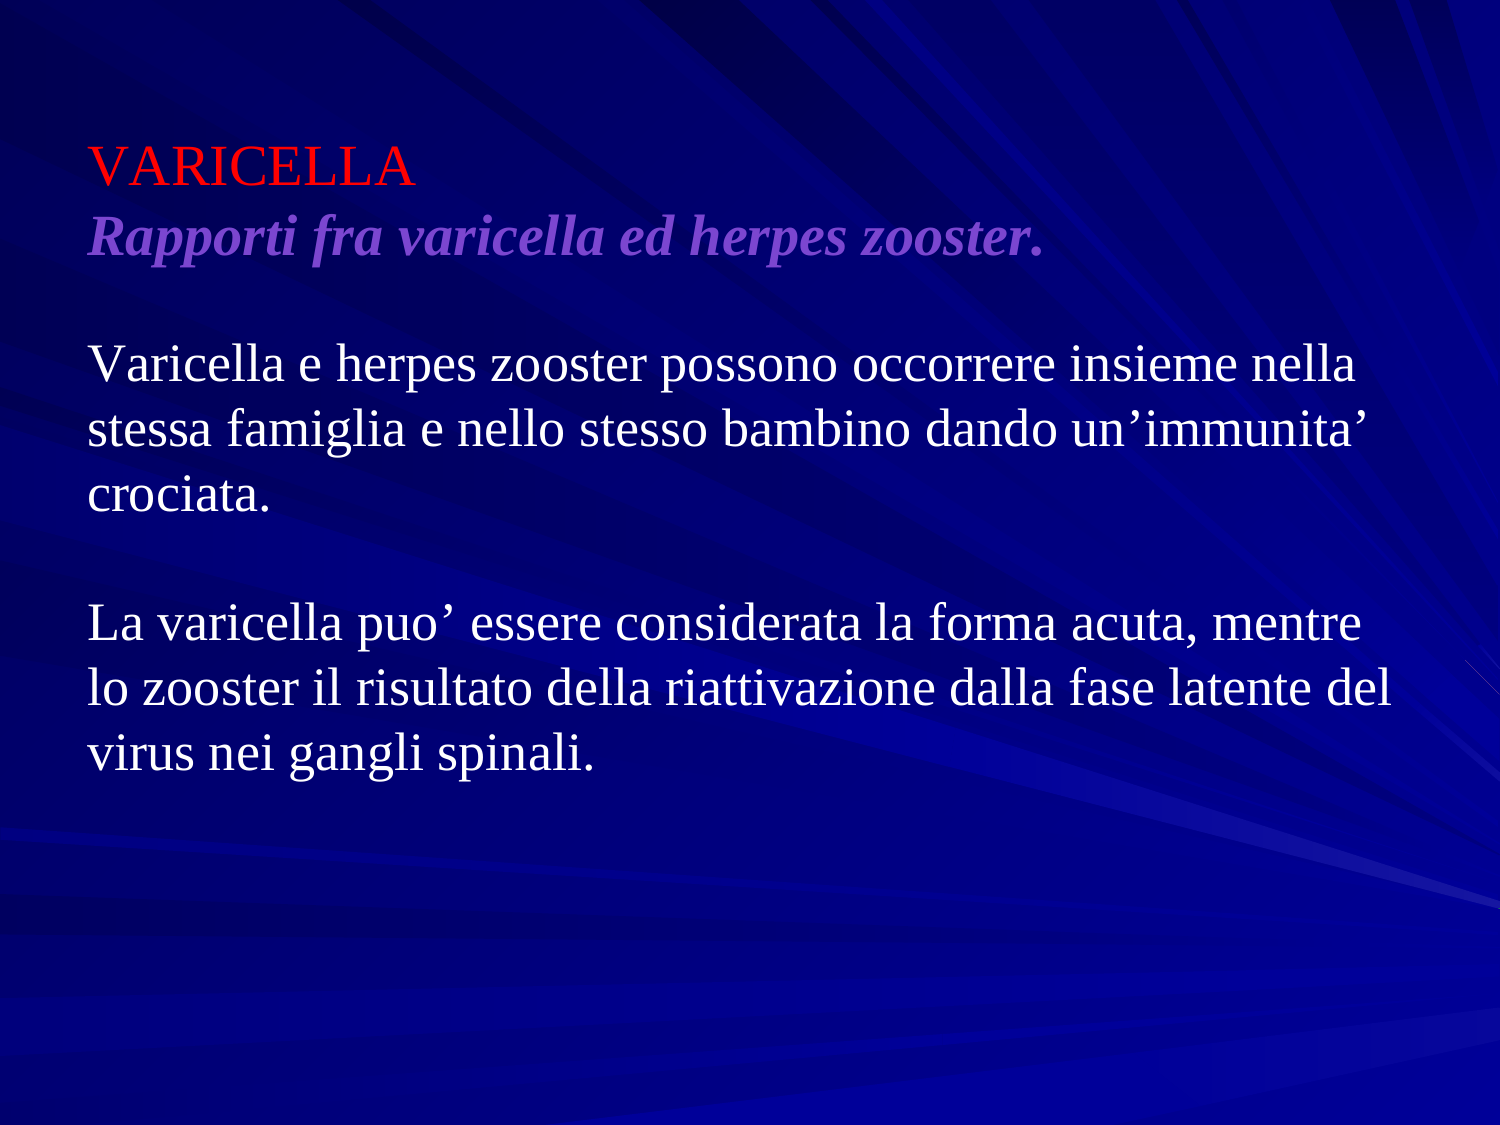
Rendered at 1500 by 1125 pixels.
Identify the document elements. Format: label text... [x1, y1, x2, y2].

text_box VARICELLA Rapporti fra varicella ed herpes zooster. Varicella e herpes zooster possono occorrere insieme nella stessa famiglia e nello stesso bambino dando un’immunita’ crociata. La varicella puo’ essere considerata la forma acuta, mentre lo zooster il risultato della riattivazione dalla fase latente del virus nei gangli spinali. [72, 119, 1426, 855]
